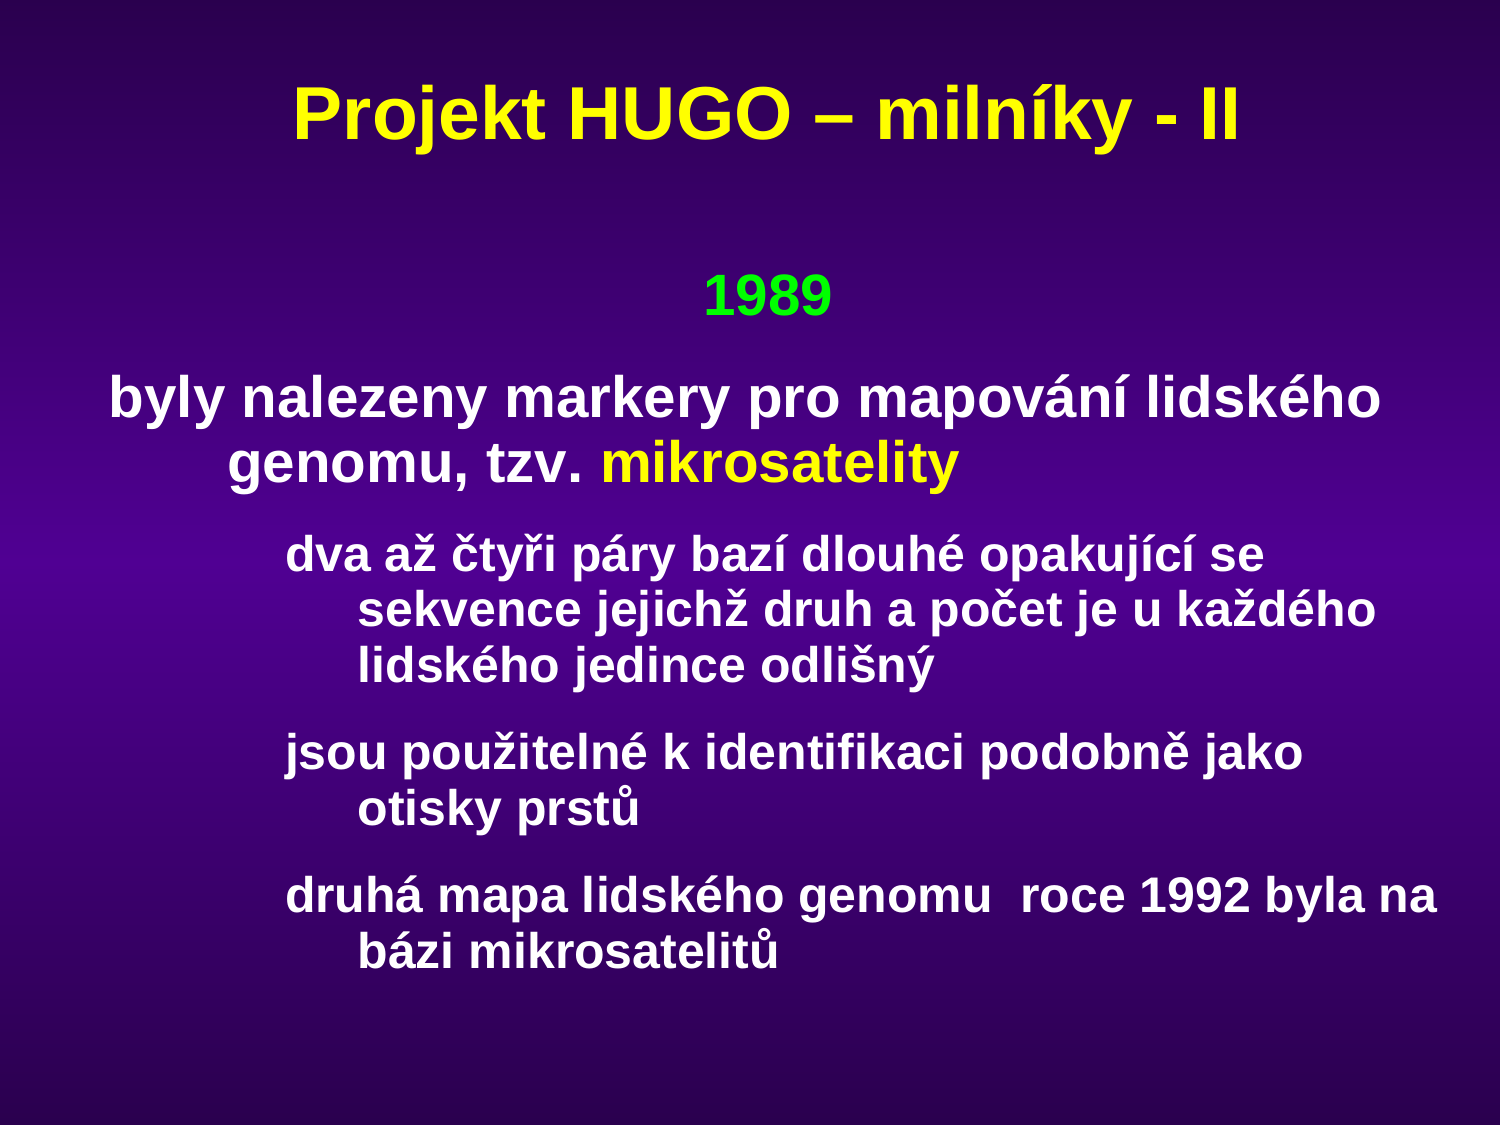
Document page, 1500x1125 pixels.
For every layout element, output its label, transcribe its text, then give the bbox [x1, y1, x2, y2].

text_box 1989 byly nalezeny markery pro mapování lidského genomu, tzv. mikrosatelity dva až čtyři páry bazí dlouhé opakující se sekvence jejichž druh a počet je u každého lidského jedince odlišný jsou použitelné k identifikaci podobně jako otisky prstů druhá mapa lidského genomu roce 1992 byla na bázi mikrosatelitů [64, 255, 1459, 987]
title Projekt HUGO – milníky - II [88, 42, 1447, 185]
